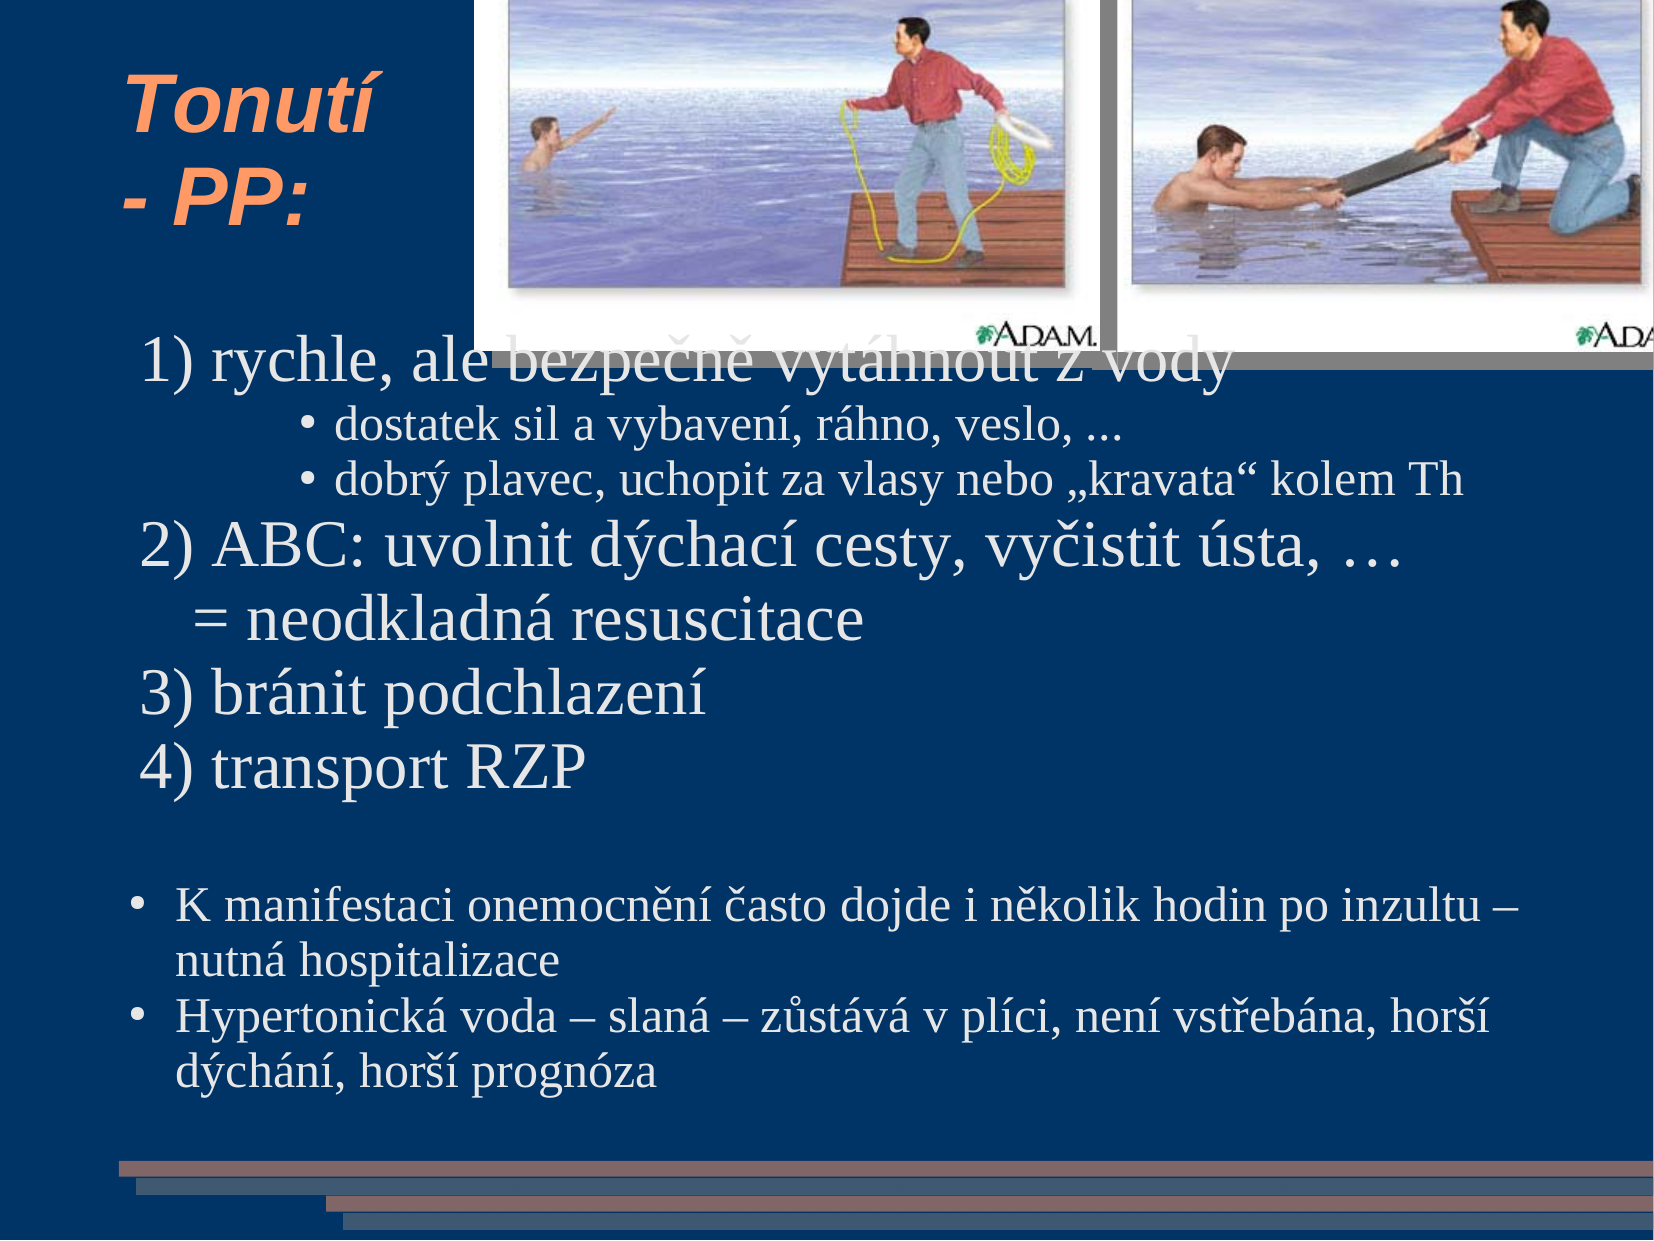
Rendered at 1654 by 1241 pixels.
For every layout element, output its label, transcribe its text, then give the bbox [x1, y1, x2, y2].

picture [474, 0, 1100, 322]
picture [1118, 0, 1654, 352]
list rychle, ale bezpečně vytáhnout z vody dostatek sil a vybavení, ráhno, veslo, ... dobrý plavec, uchopit za vlasy nebo „kravata“ kolem Th ABC: uvolnit dýchací cesty, vyčistit ústa, … = neodkladná resuscitace bránit podchlazení transport RZP K manifestaci onemocnění často dojde i několik hodin po inzultu – nutná hospitalizace Hypertonická voda – slaná – zůstává v plíci, není vstřebána, horší dýchání, horší prognóza [121, 322, 1561, 1157]
title Tonutí - PP: [121, 46, 441, 254]
